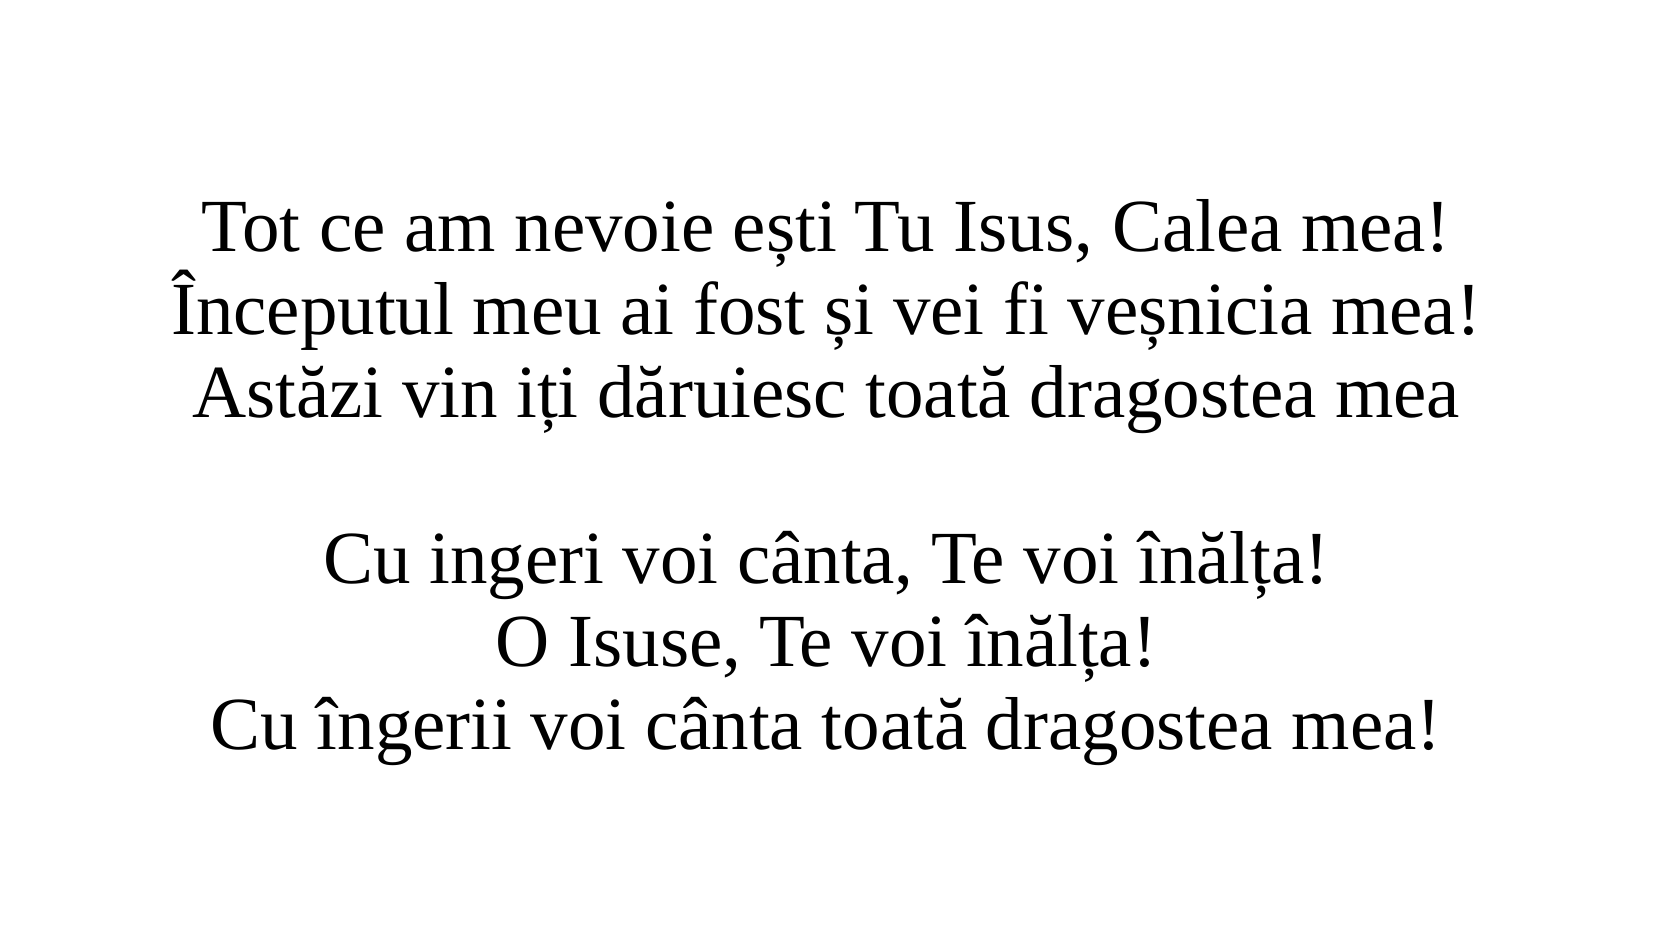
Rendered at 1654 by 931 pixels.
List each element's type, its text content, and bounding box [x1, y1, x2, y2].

subtitle Tot ce am nevoie ești Tu Isus, Calea mea! Începutul meu ai fost și vei fi veșnicia mea! Astăzi vin iți dăruiesc toată dragostea mea Cu ingeri voi cânta, Te voi înălța! O Isuse, Te voi înălța! Cu îngerii voi cânta toată dragostea mea! [165, 140, 1489, 811]
